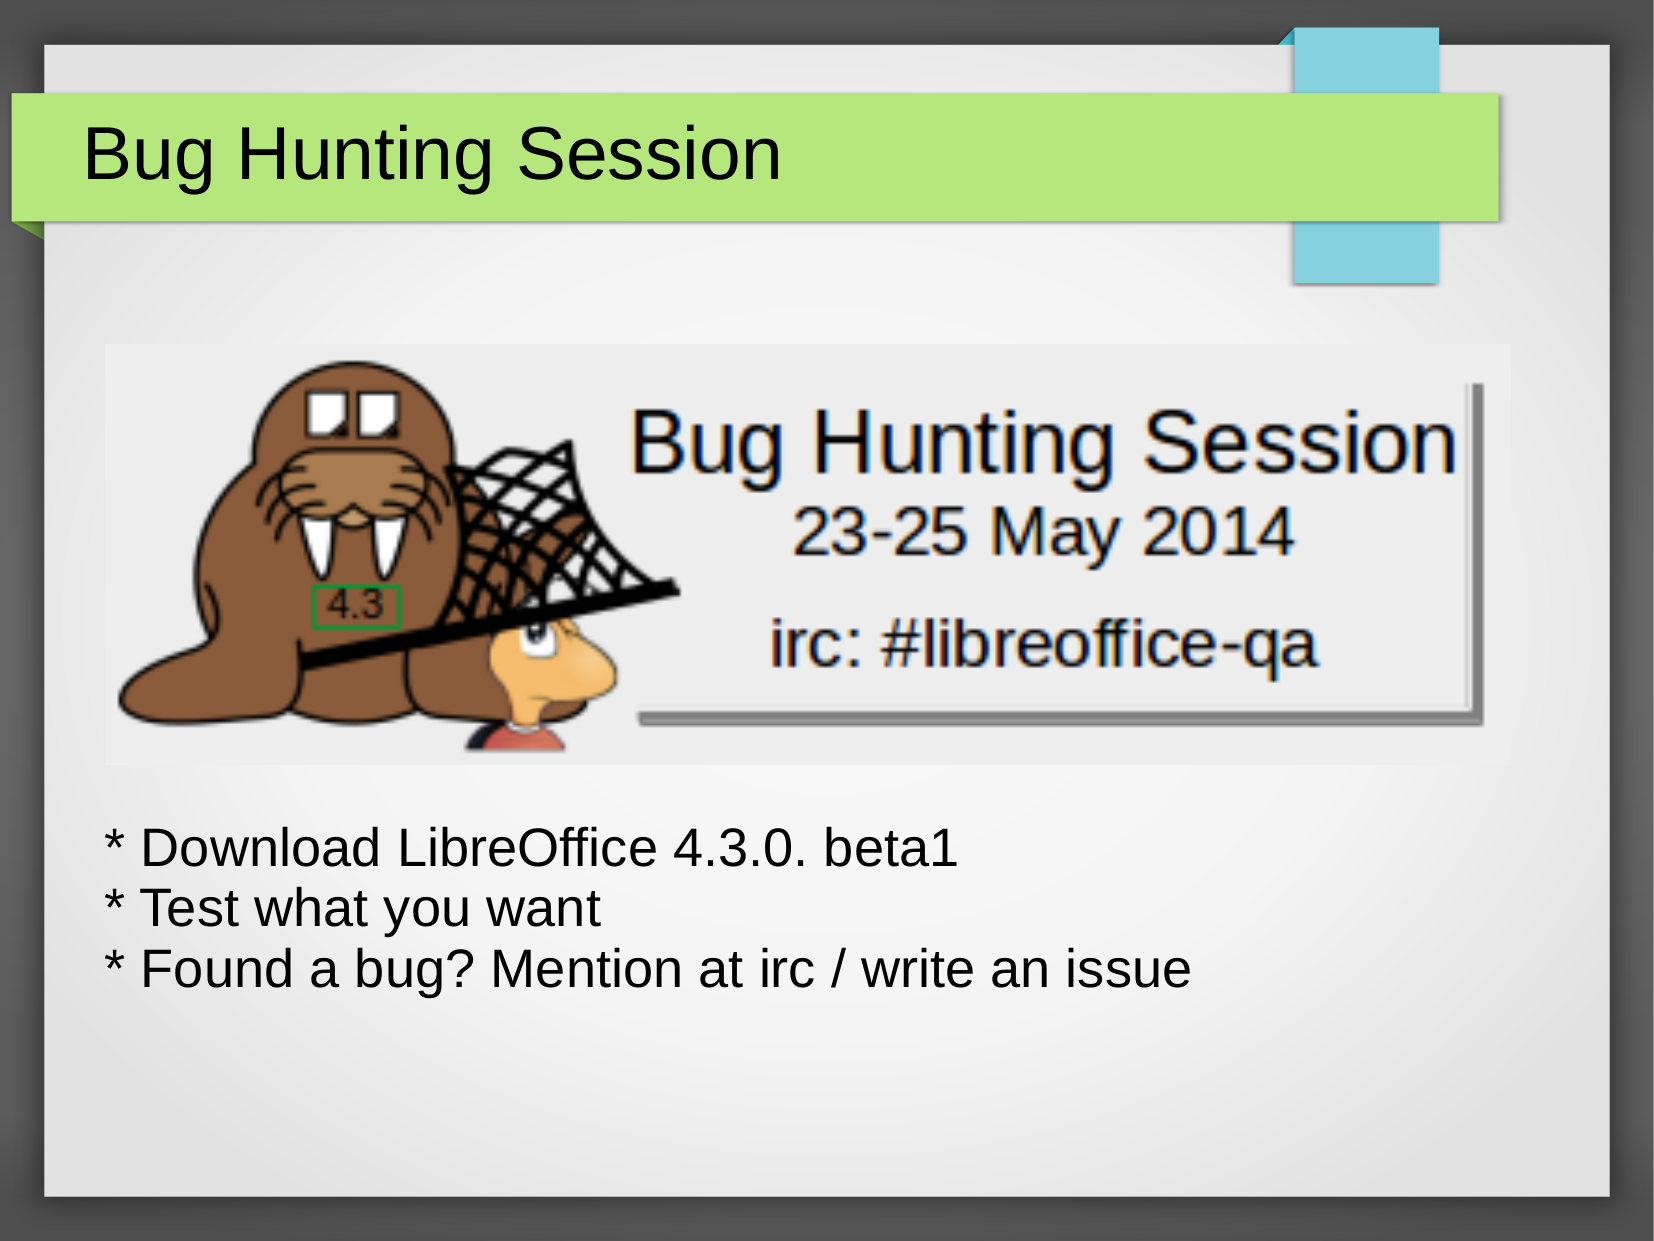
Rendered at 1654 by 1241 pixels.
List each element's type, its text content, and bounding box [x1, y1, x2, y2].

picture [0, 0, 1654, 1241]
title Bug Hunting Session [82, 94, 1264, 213]
text_box * Download LibreOffice 4.3.0. beta1 * Test what you want * Found a bug? Mention at irc / write an issue [90, 810, 1546, 1008]
